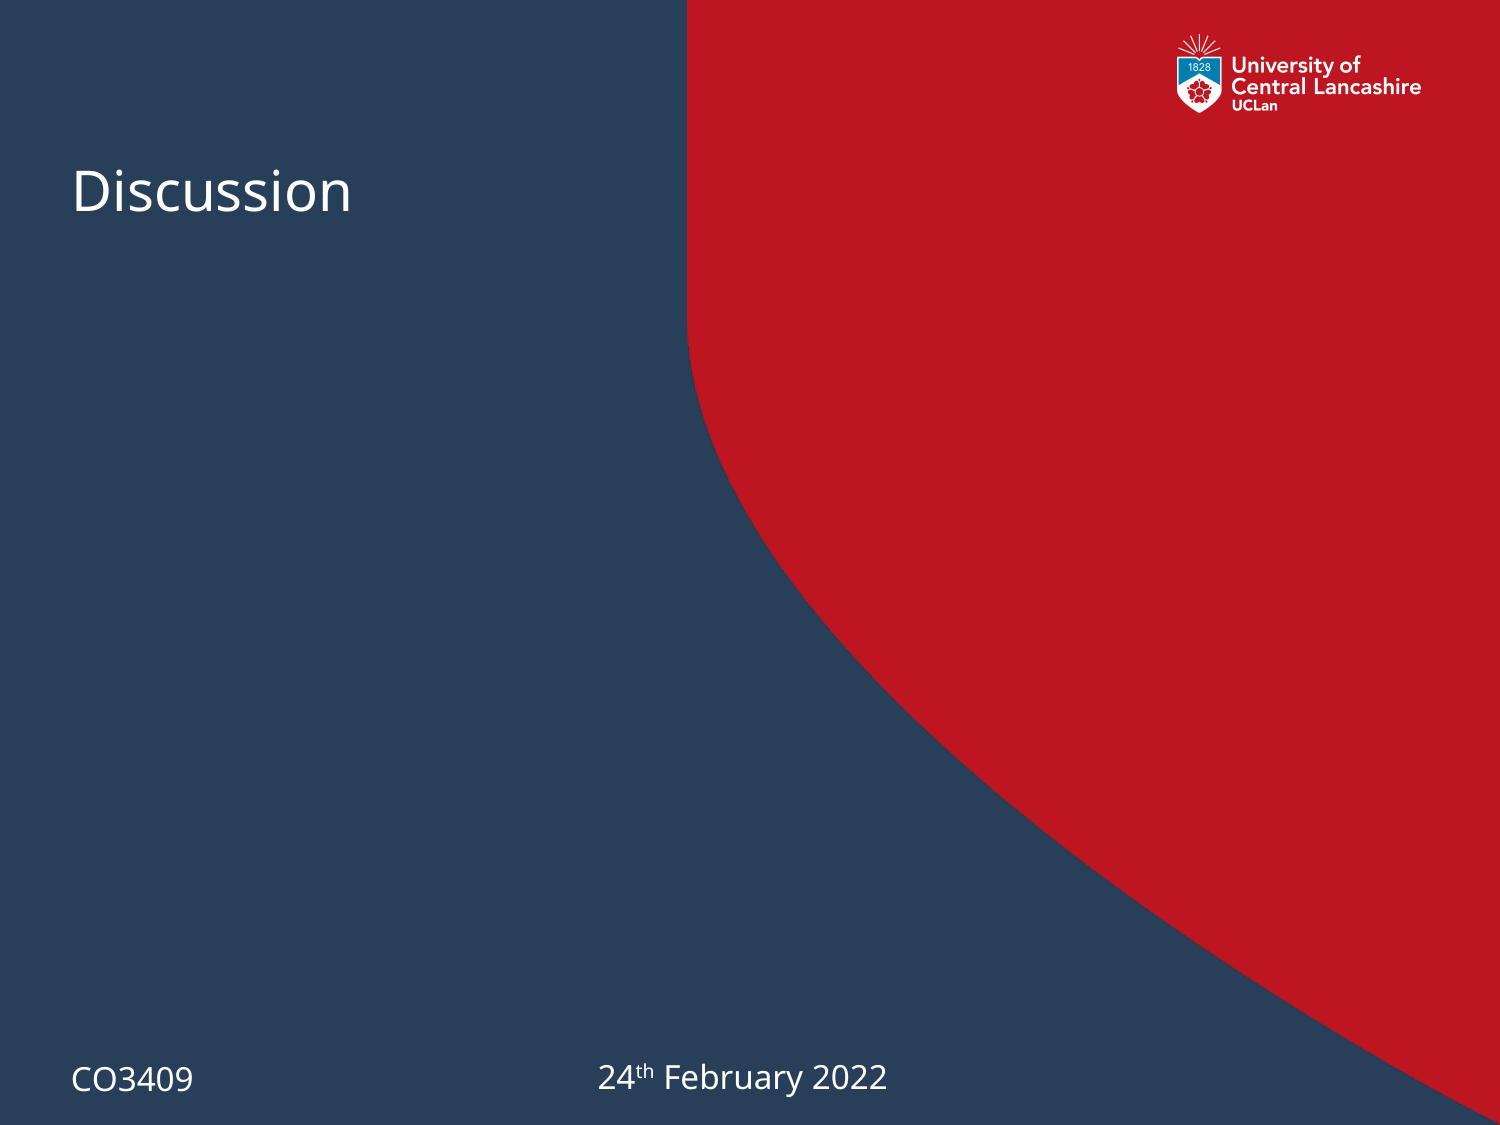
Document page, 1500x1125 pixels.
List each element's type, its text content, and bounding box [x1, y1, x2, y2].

text_box Discussion [56, 68, 1185, 310]
picture [687, 0, 1500, 1125]
